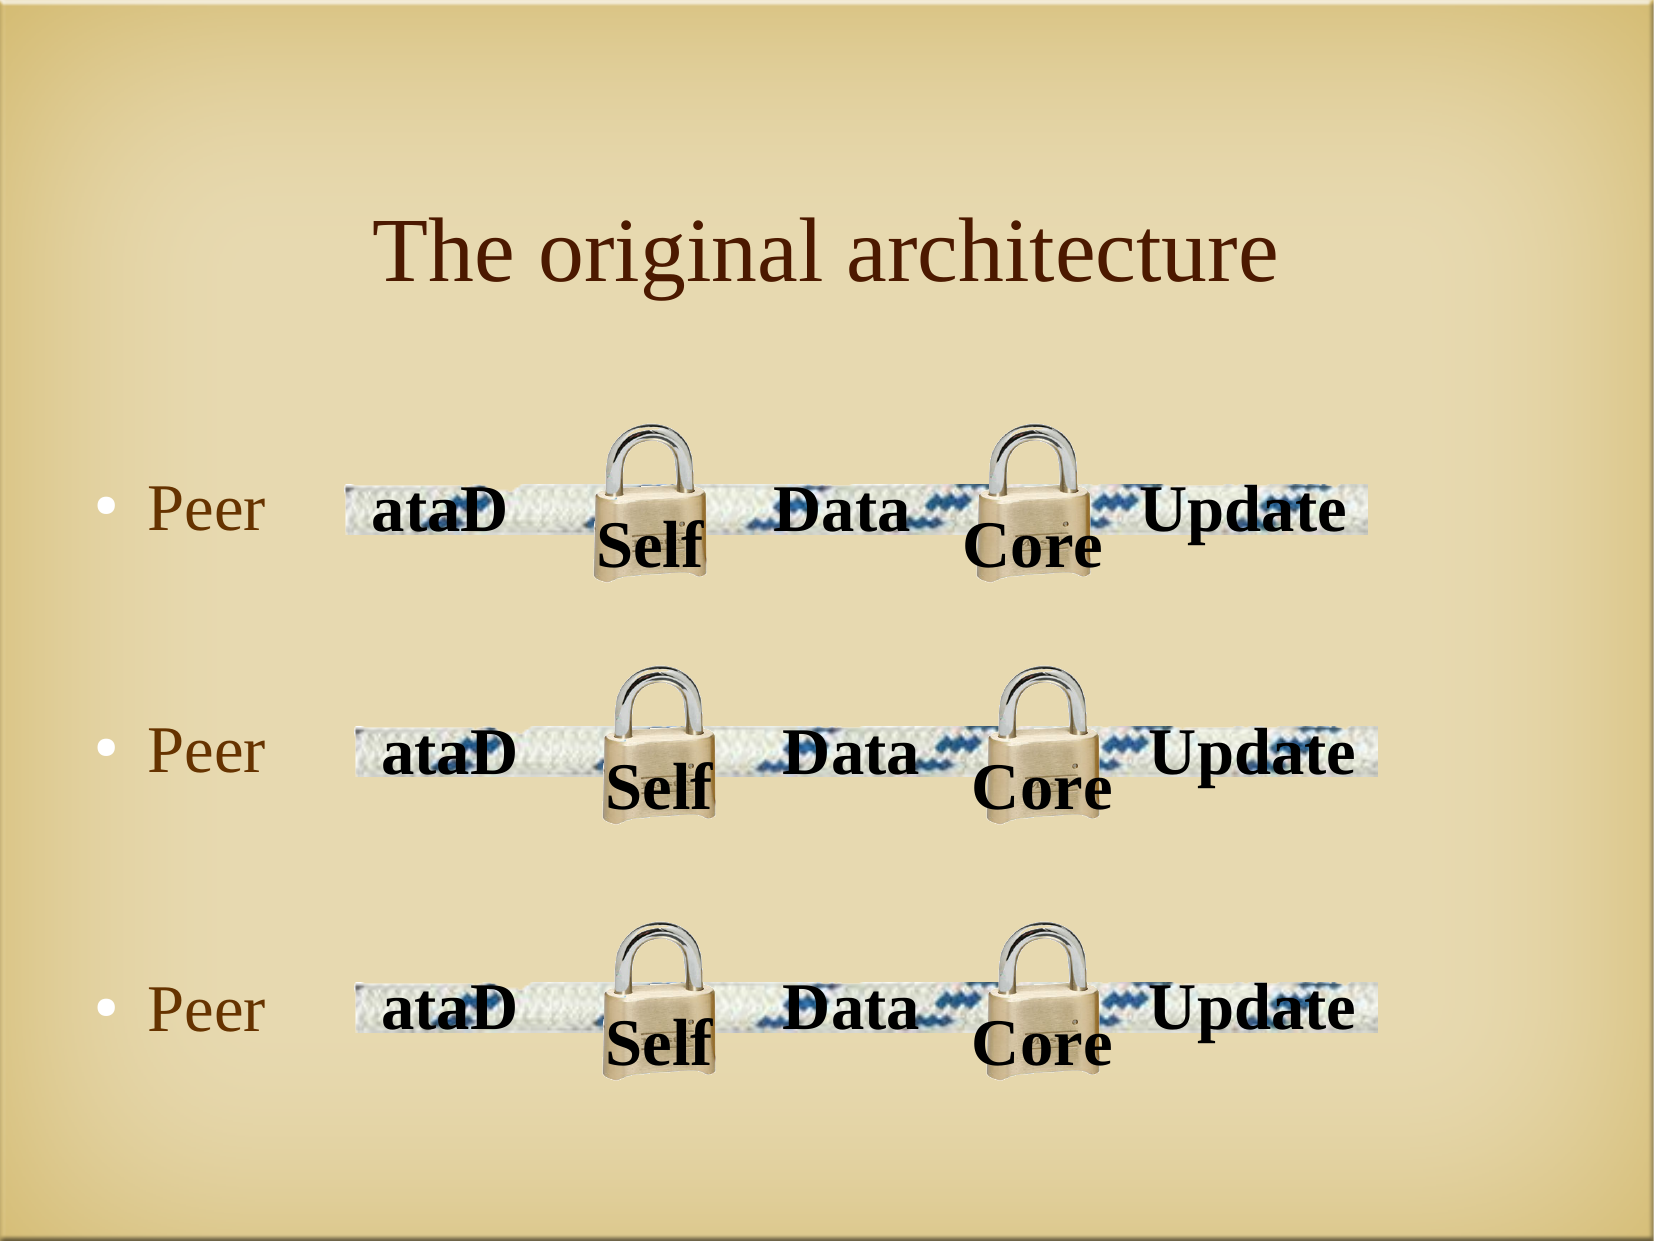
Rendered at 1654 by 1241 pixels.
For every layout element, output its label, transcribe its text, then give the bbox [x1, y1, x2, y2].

list Self [578, 507, 727, 597]
list Data [755, 472, 934, 562]
list Core [944, 507, 1105, 597]
list ataD [354, 472, 532, 562]
list Update [1122, 472, 1418, 562]
list Peer [59, 712, 323, 804]
list Core [954, 1005, 1114, 1095]
picture [0, 0, 1654, 1241]
list Data [765, 714, 943, 804]
list Update [1131, 714, 1427, 804]
list ataD [363, 714, 541, 804]
list ataD [363, 970, 541, 1060]
list Data [765, 970, 943, 1060]
list Self [588, 750, 736, 839]
list Core [954, 750, 1114, 839]
list Peer [59, 972, 323, 1063]
list Peer [59, 470, 323, 562]
list Self [588, 1005, 736, 1095]
title The original architecture [120, 147, 1533, 355]
list Update [1131, 970, 1427, 1060]
